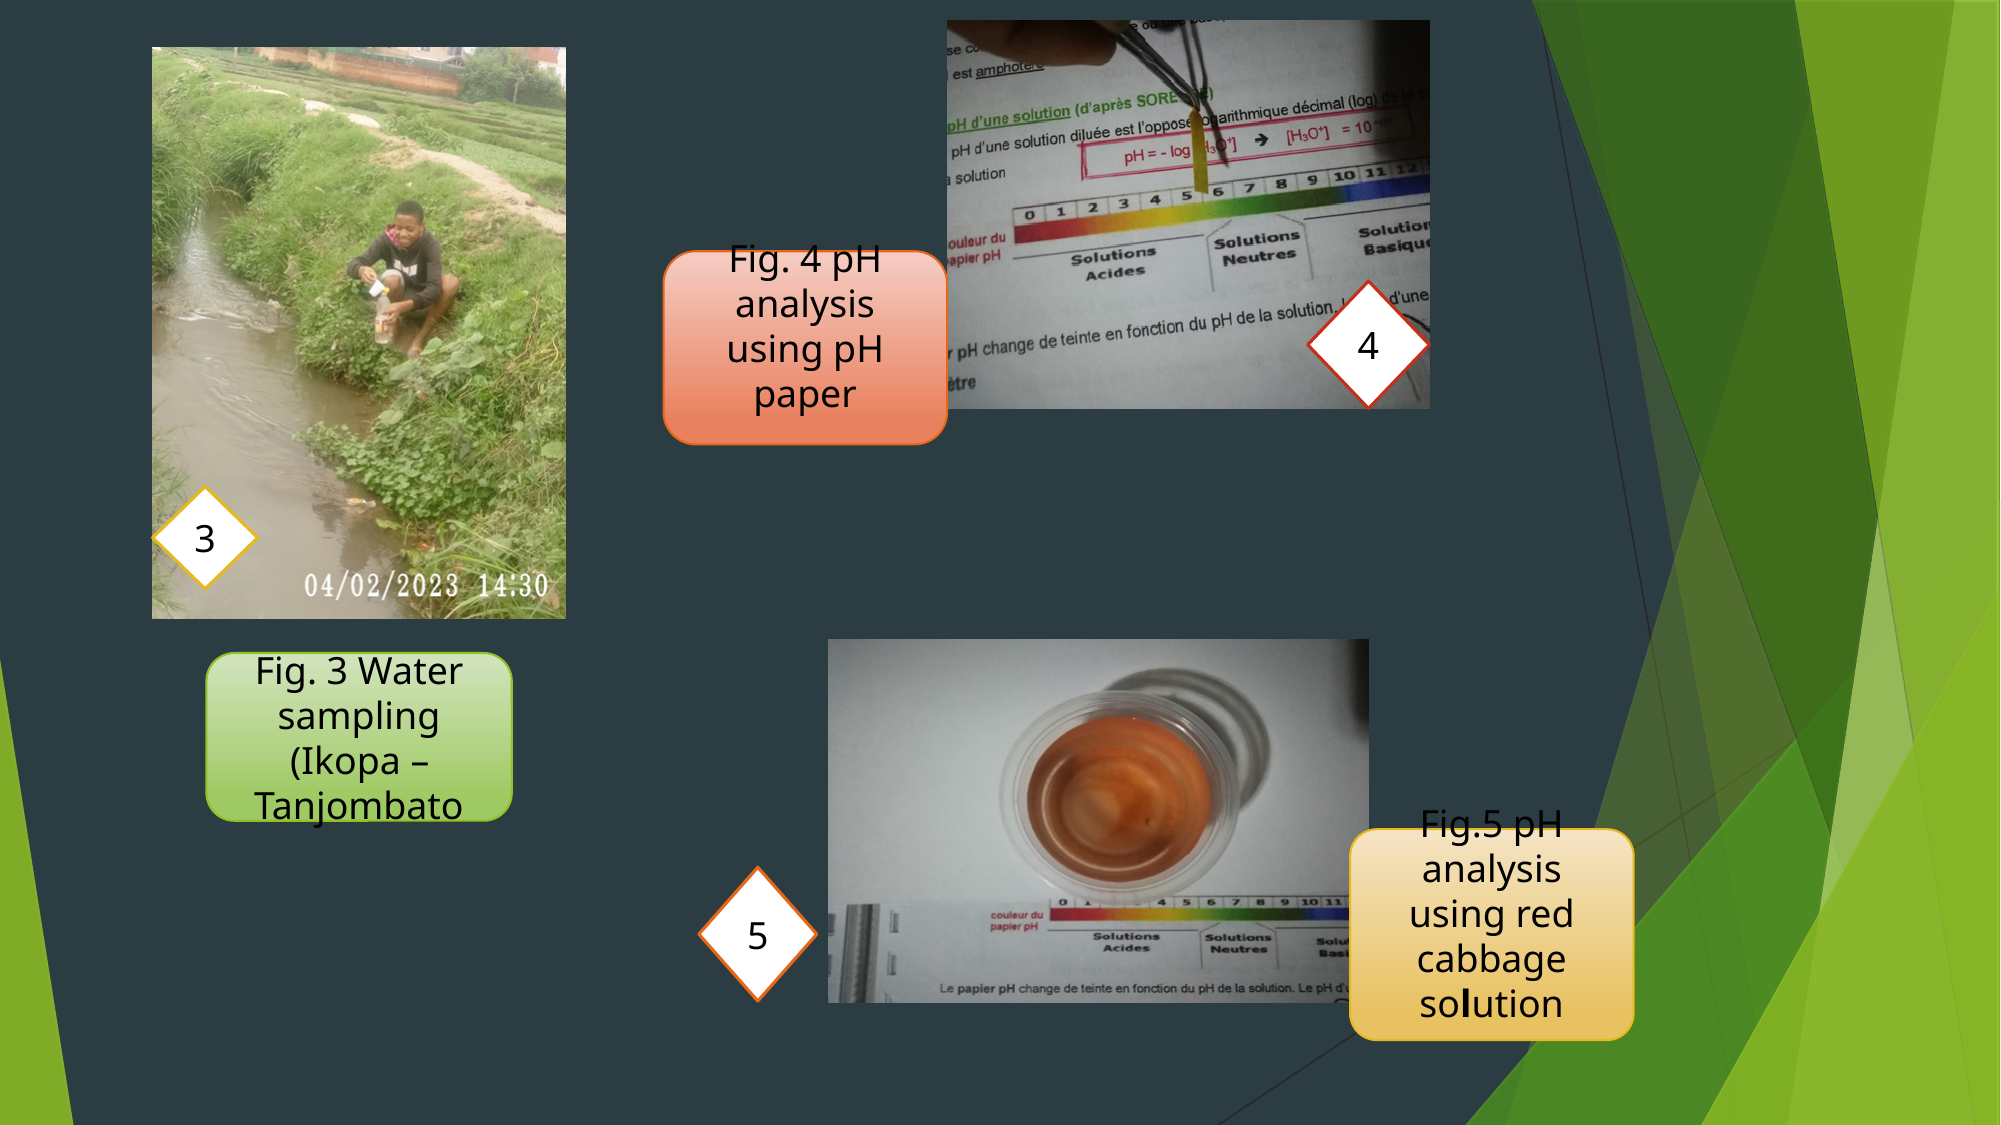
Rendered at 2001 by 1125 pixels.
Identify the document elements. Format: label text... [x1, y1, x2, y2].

picture [947, 20, 1430, 409]
text_box Fig.5 pH analysis using red cabbage solution [1350, 829, 1634, 1041]
text_box Fig. 4 pH analysis using pH paper [663, 251, 948, 445]
picture [152, 47, 566, 619]
text_box Fig. 3 Water sampling (Ikopa –Tanjombato [206, 653, 512, 821]
picture [828, 639, 1369, 1003]
text_box 5 [698, 867, 817, 1002]
picture [1370, 346, 1430, 409]
text_box 3 [152, 486, 258, 589]
text_box 4 [1307, 281, 1430, 409]
